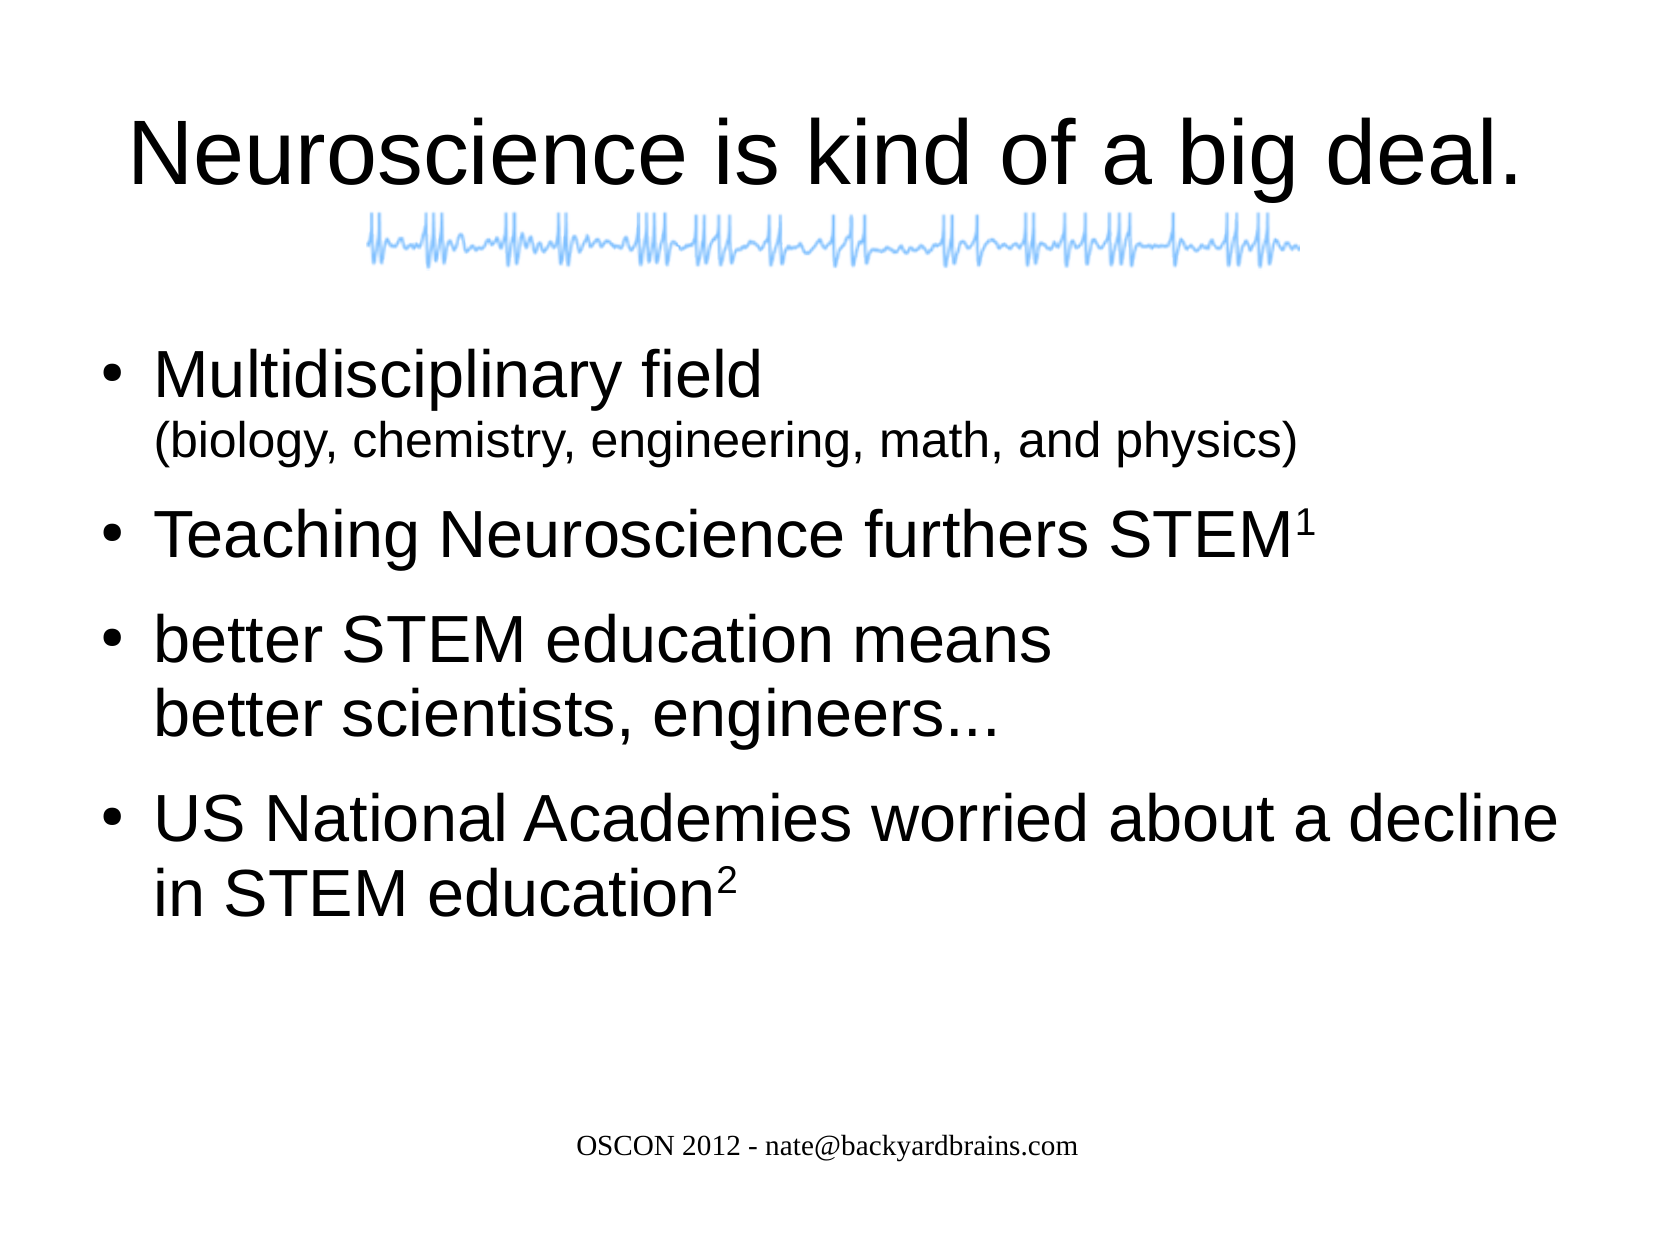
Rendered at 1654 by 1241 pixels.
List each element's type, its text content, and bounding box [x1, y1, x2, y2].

title Neuroscience is kind of a big deal. [82, 56, 1571, 250]
list Multidisciplinary field (biology, chemistry, engineering, math, and physics) Teaching Neuroscience furthers STEM1 better STEM education means better scientists, engineers... US National Academies worried about a decline in STEM education2 [82, 337, 1571, 1094]
picture [366, 209, 1300, 271]
